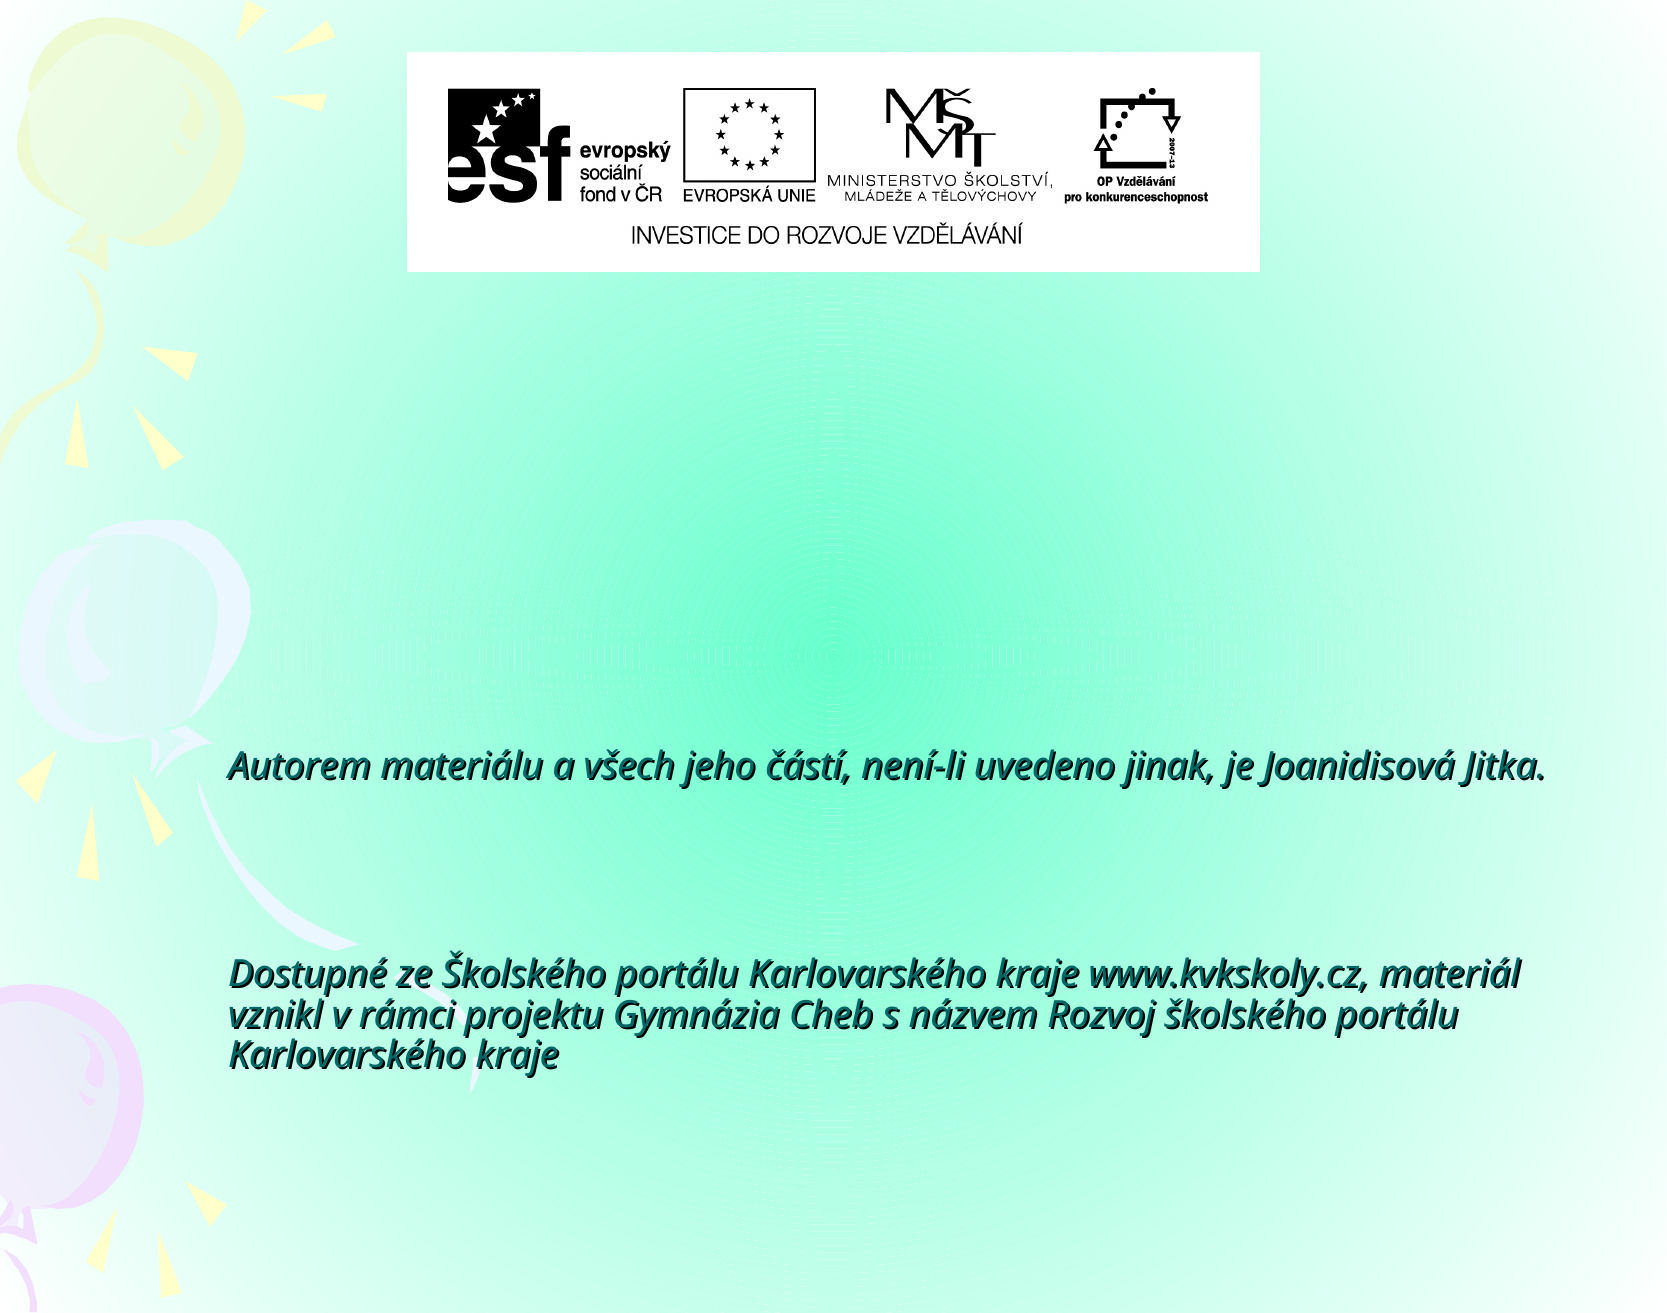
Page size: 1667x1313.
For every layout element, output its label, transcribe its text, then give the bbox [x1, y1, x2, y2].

list Autorem materiálu a všech jeho částí, není-li uvedeno jinak, je Joanidisová Jitka. Dostupné ze Školského portálu Karlovarského kraje www.kvkskoly.cz, materiál vznikl v rámci projektu Gymnázia Cheb s názvem Rozvoj školského portálu Karlovarského kraje [83, 306, 1584, 1173]
picture [407, 52, 1260, 272]
